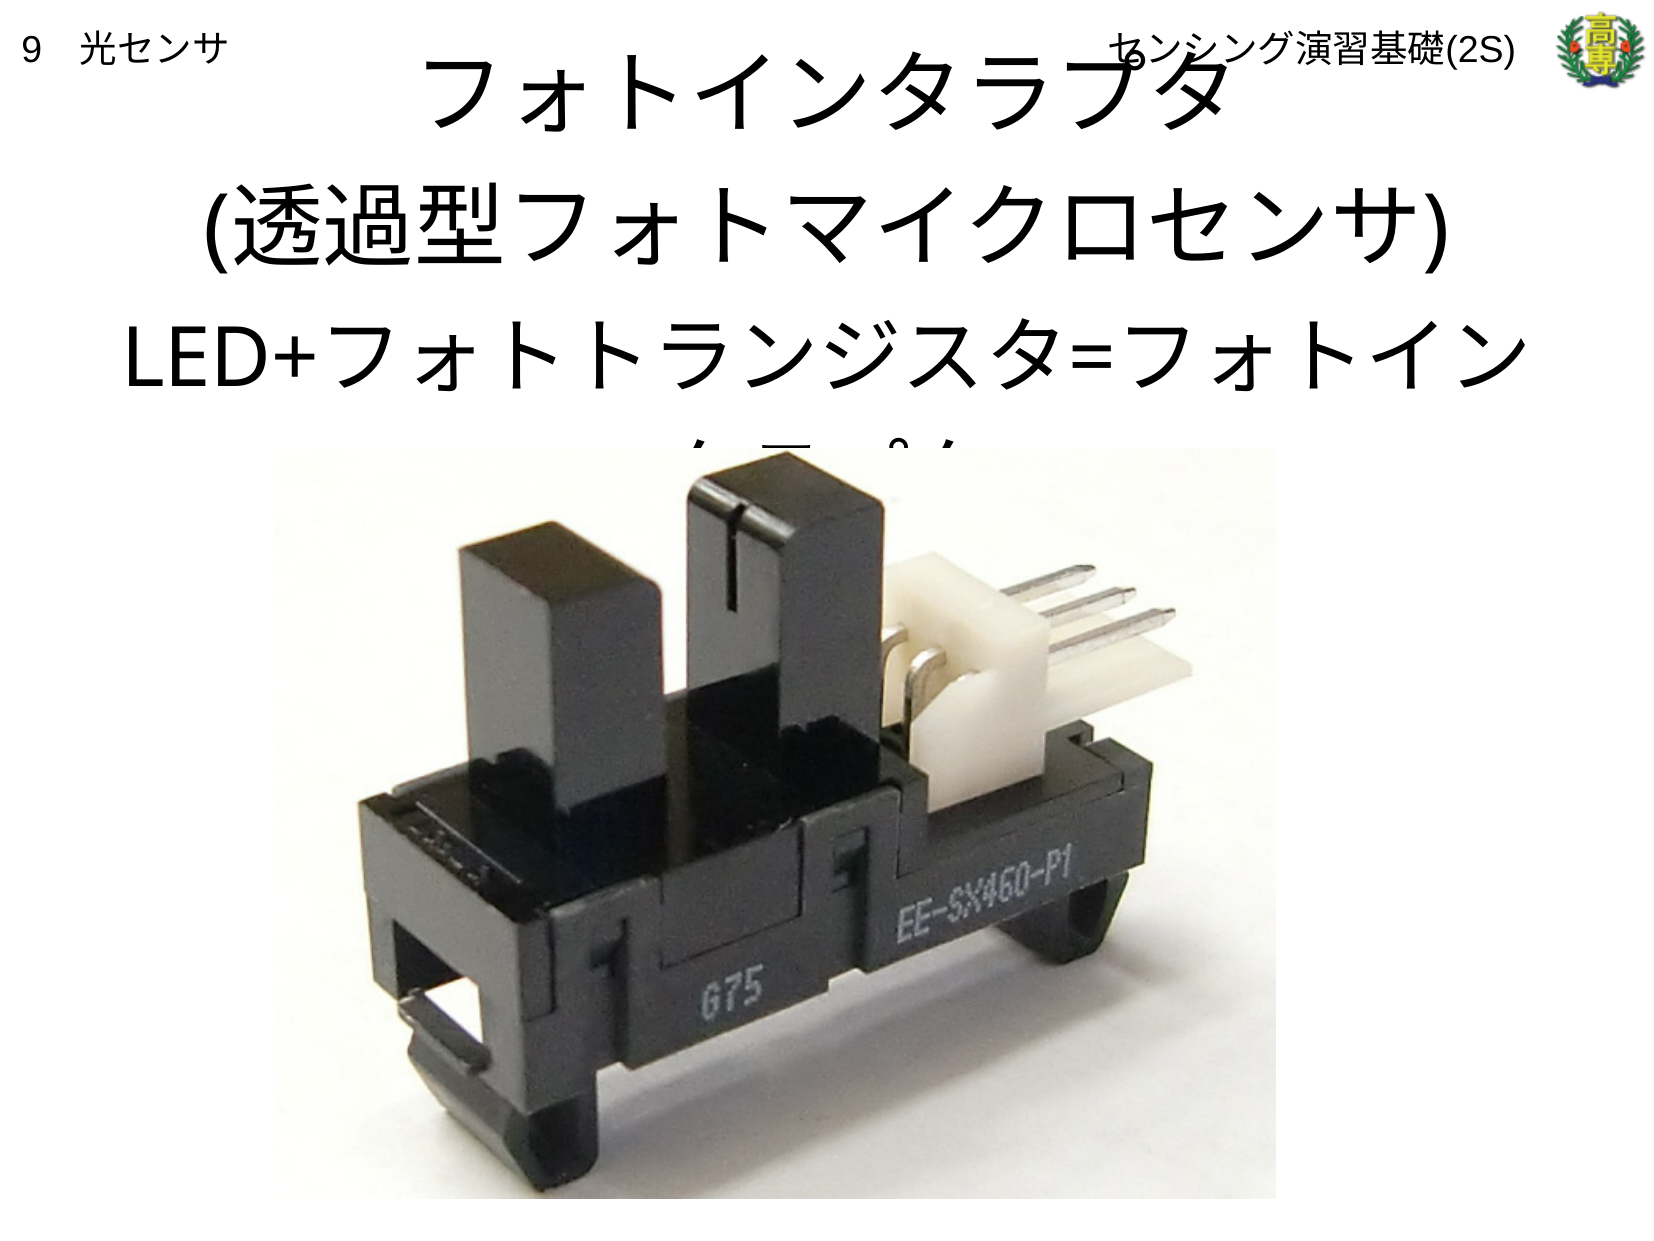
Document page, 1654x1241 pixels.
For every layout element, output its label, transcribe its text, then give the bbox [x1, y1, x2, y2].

text_box 9 光センサ [6, 11, 923, 75]
picture [275, 448, 1276, 1199]
picture [1553, 2, 1650, 99]
list LED+フォトトランジスタ=フォトインタラプタ [82, 290, 1571, 1010]
text_box センシング演習基礎(2S) [1077, 11, 1531, 75]
title フォトインタラプタ (透過型フォトマイクロセンサ) [82, 49, 1571, 257]
